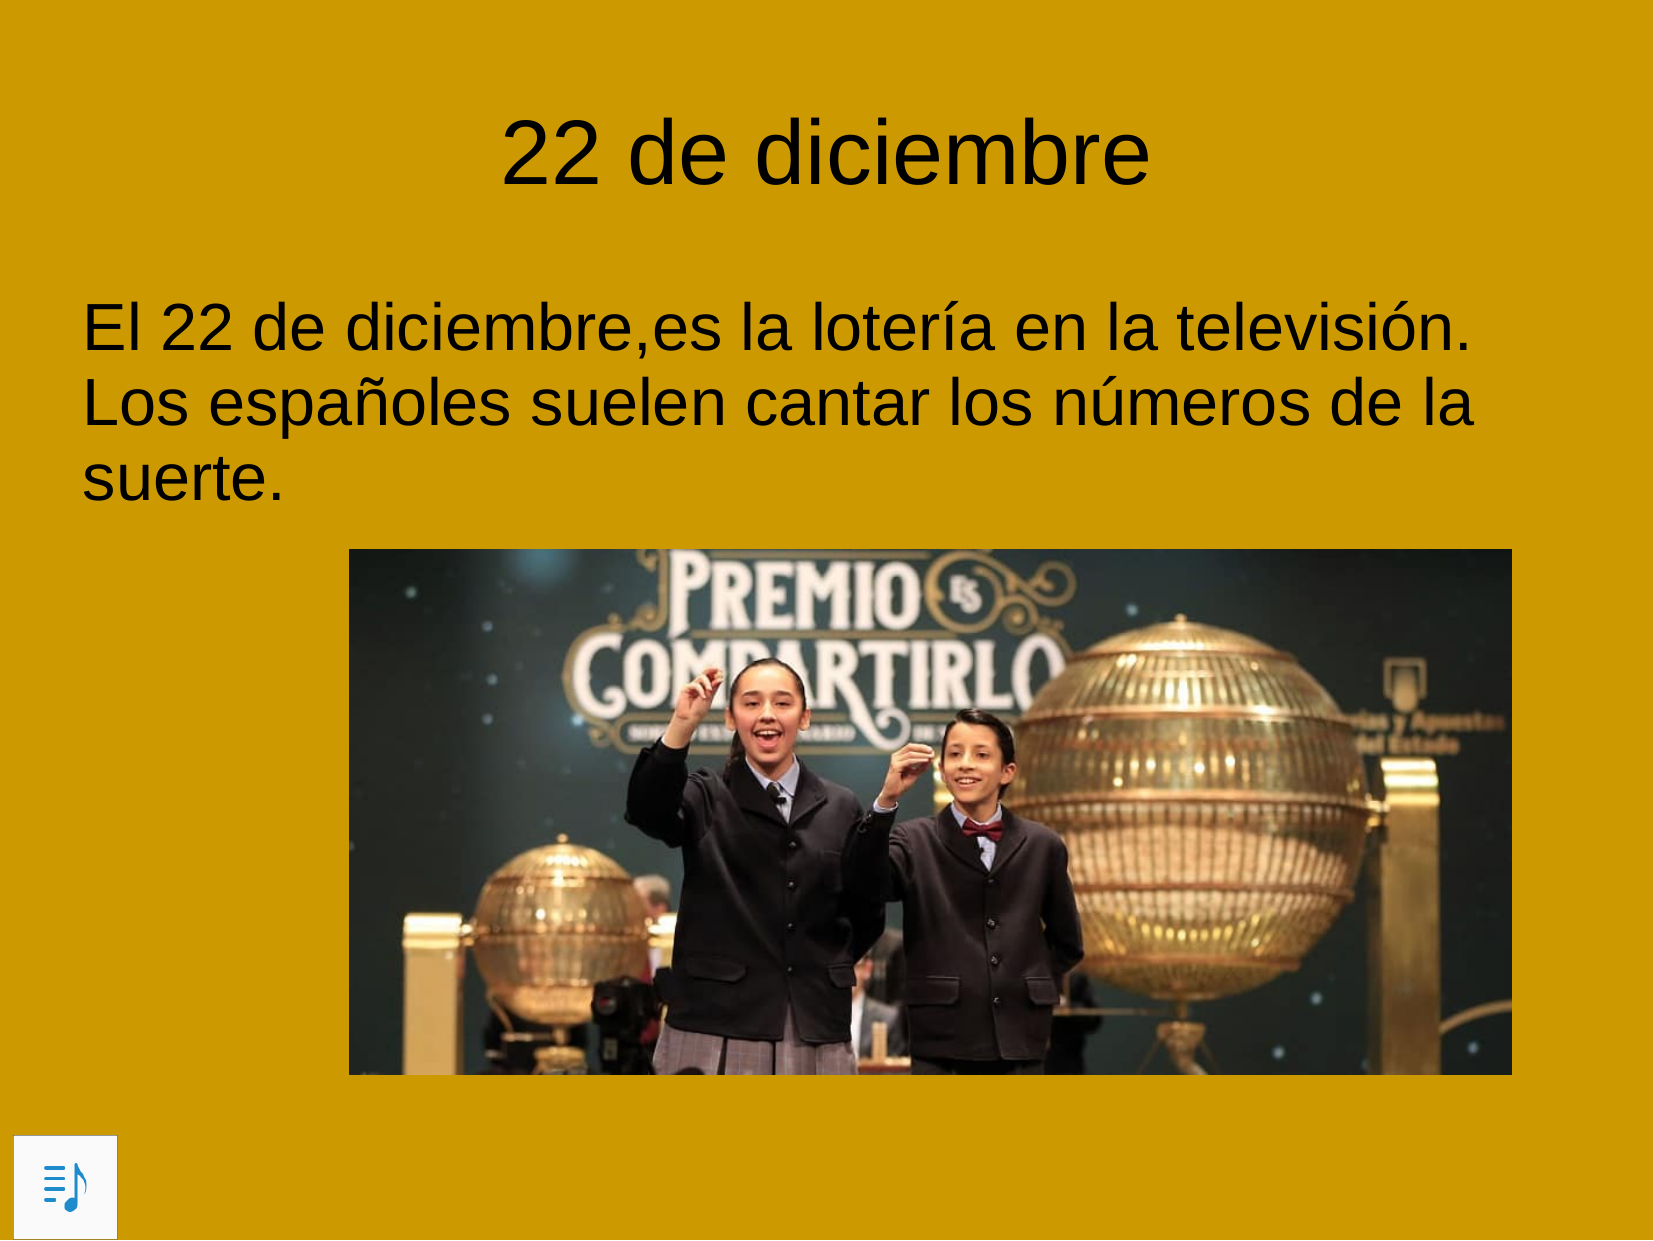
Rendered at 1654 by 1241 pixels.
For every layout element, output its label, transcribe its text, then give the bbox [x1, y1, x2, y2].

text_box [11, 1133, 119, 1241]
subtitle El 22 de diciembre,es la lotería en la televisión. Los españoles suelen cantar los números de la suerte. [82, 290, 1571, 1010]
picture [349, 549, 1512, 1075]
title 22 de diciembre [82, 49, 1571, 257]
